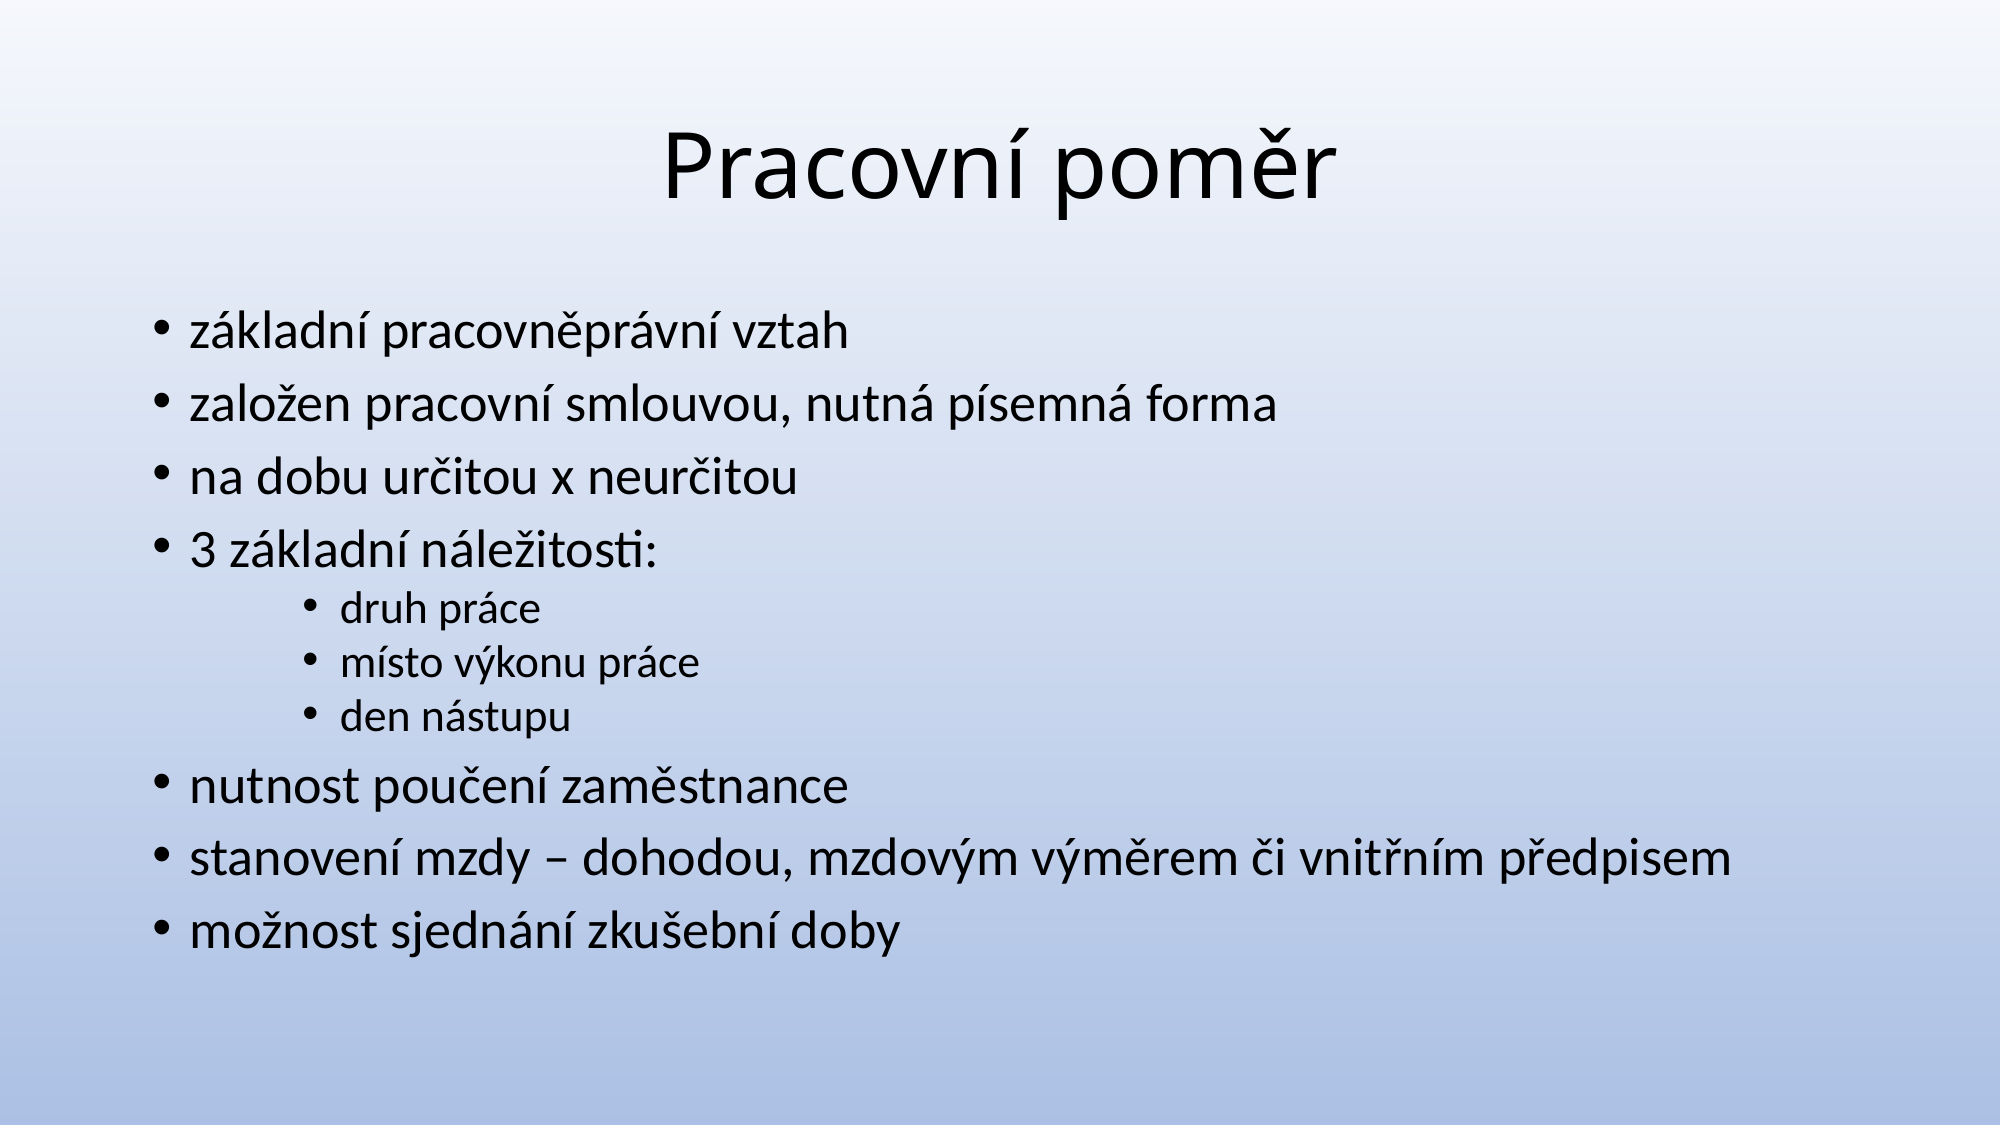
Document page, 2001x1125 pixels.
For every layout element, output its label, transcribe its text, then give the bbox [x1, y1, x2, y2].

list základní pracovněprávní vztah založen pracovní smlouvou, nutná písemná forma na dobu určitou x neurčitou 3 základní náležitosti: druh práce místo výkonu práce den nástupu nutnost poučení zaměstnance stanovení mzdy – dohodou, mzdovým výměrem či vnitřním předpisem možnost sjednání zkušební doby [137, 299, 1863, 1014]
title Pracovní poměr [137, 59, 1863, 278]
